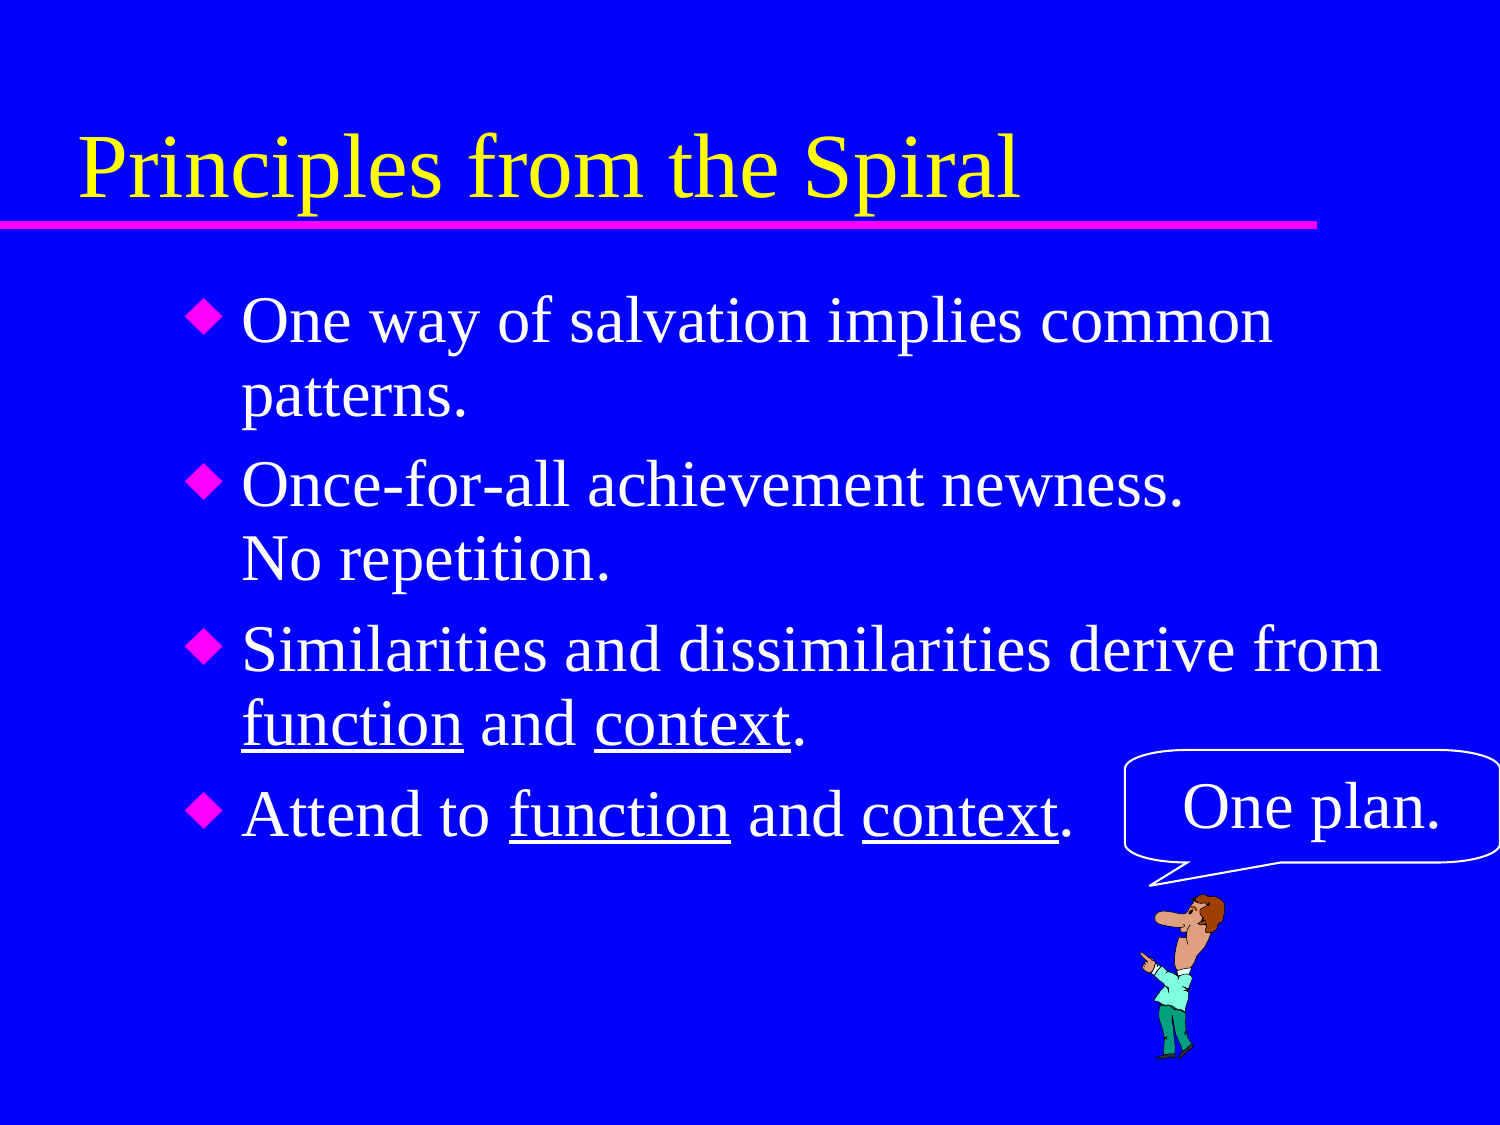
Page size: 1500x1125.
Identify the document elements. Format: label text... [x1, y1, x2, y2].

text_box One plan. [1124, 749, 1500, 886]
chart [1139, 893, 1226, 1060]
title Principles from the Spiral [62, 43, 1338, 225]
list One way of salvation implies common patterns. Once-for-all achievement newness. No repetition. Similarities and dissimilarities derive from function and context. Attend to function and context. [169, 275, 1438, 951]
